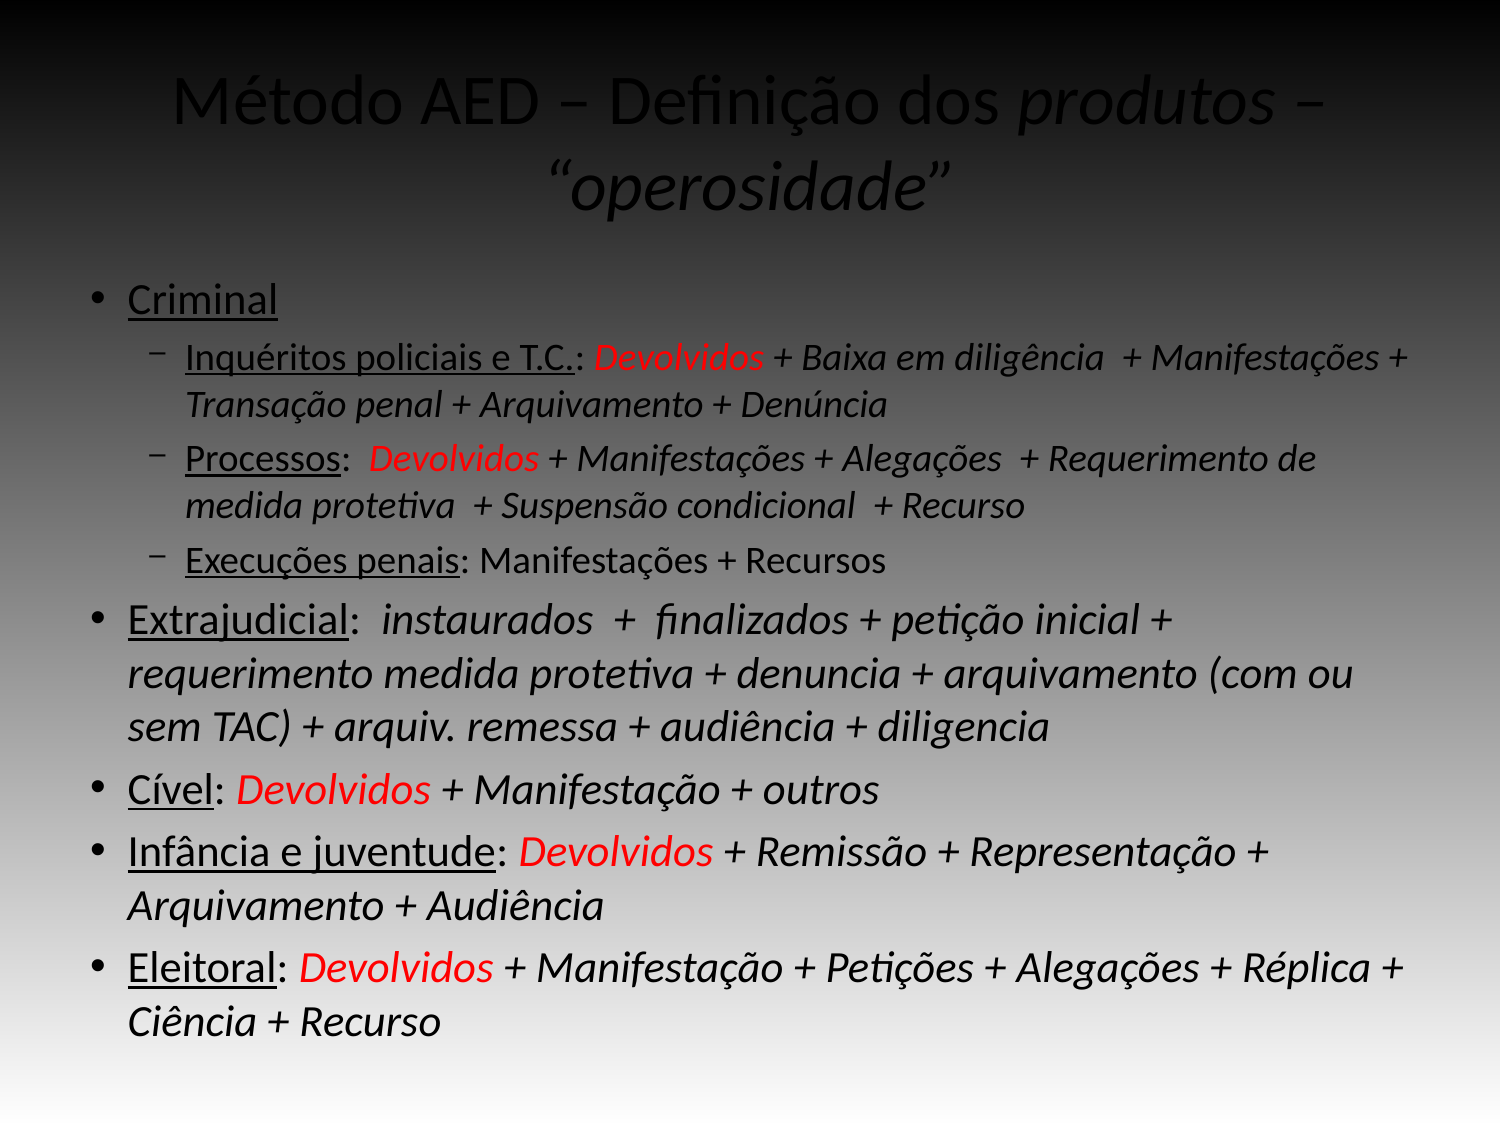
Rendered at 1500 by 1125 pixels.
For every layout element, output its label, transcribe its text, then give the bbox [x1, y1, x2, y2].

list Criminal Inquéritos policiais e T.C.: Devolvidos + Baixa em diligência + Manifestações + Transação penal + Arquivamento + Denúncia Processos: Devolvidos + Manifestações + Alegações + Requerimento de medida protetiva + Suspensão condicional + Recurso Execuções penais: Manifestações + Recursos Extrajudicial: instaurados + finalizados + petição inicial + requerimento medida protetiva + denuncia + arquivamento (com ou sem TAC) + arquiv. remessa + audiência + diligencia Cível: Devolvidos + Manifestação + outros Infância e juventude: Devolvidos + Remissão + Representação + Arquivamento + Audiência Eleitoral: Devolvidos + Manifestação + Petições + Alegações + Réplica + Ciência + Recurso [75, 262, 1425, 1059]
title Método AED – Definição dos produtos – “operosidade” [75, 45, 1425, 233]
